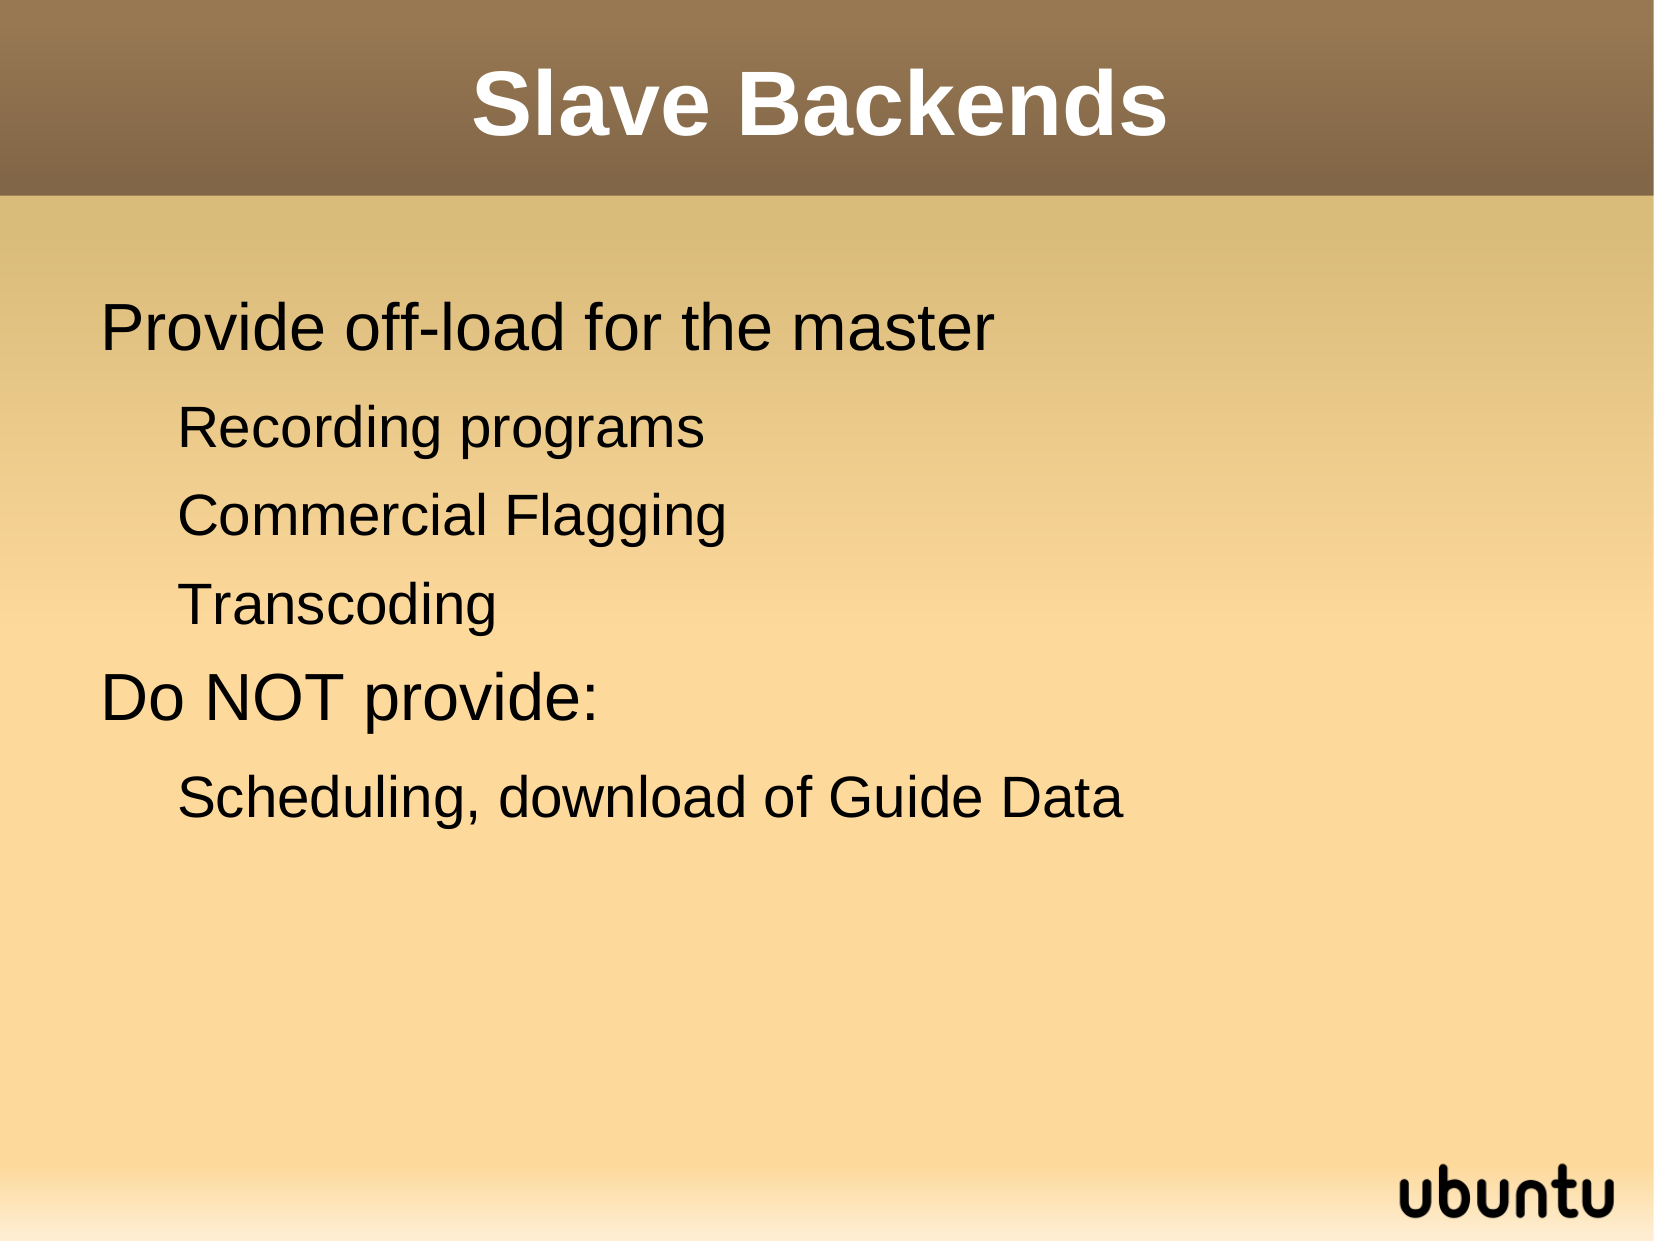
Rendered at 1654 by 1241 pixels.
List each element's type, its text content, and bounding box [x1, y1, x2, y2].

list Provide off-load for the master Recording programs Commercial Flagging Transcoding Do NOT provide: Scheduling, download of Guide Data [82, 290, 1571, 1094]
picture [0, 0, 1654, 1241]
title Slave Backends [76, 7, 1565, 200]
